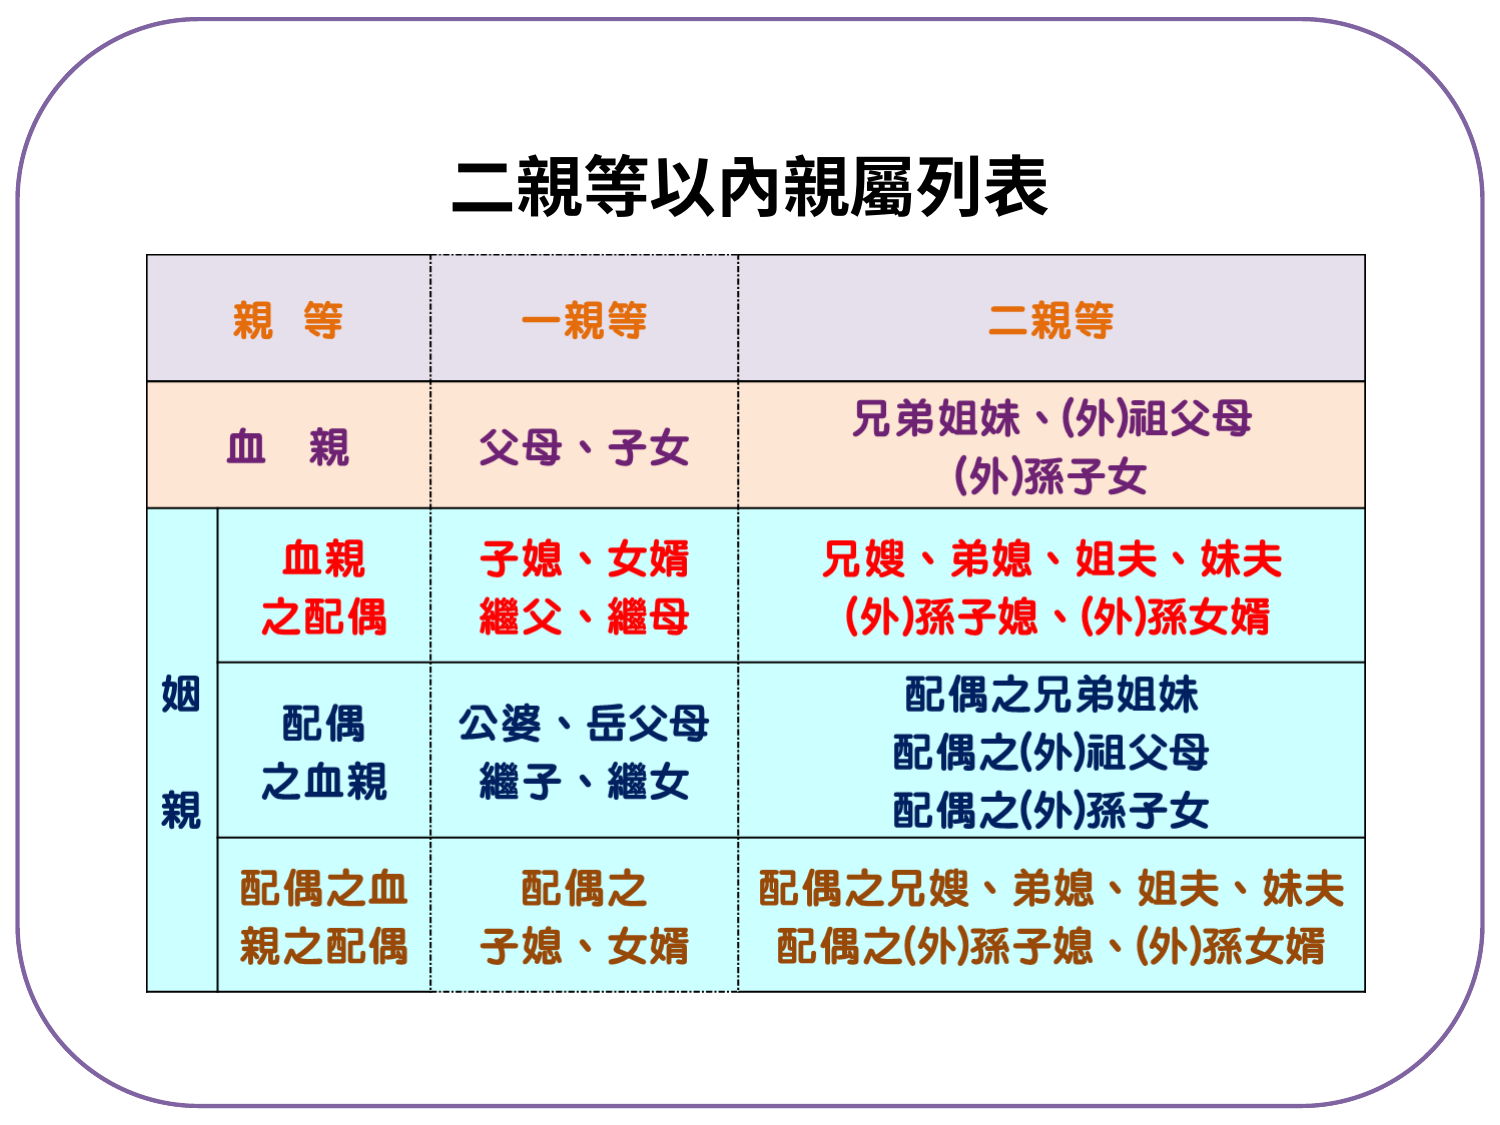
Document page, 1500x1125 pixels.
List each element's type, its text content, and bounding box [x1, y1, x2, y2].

title 二親等以內親屬列表 [342, 137, 1158, 220]
picture [146, 254, 1366, 995]
